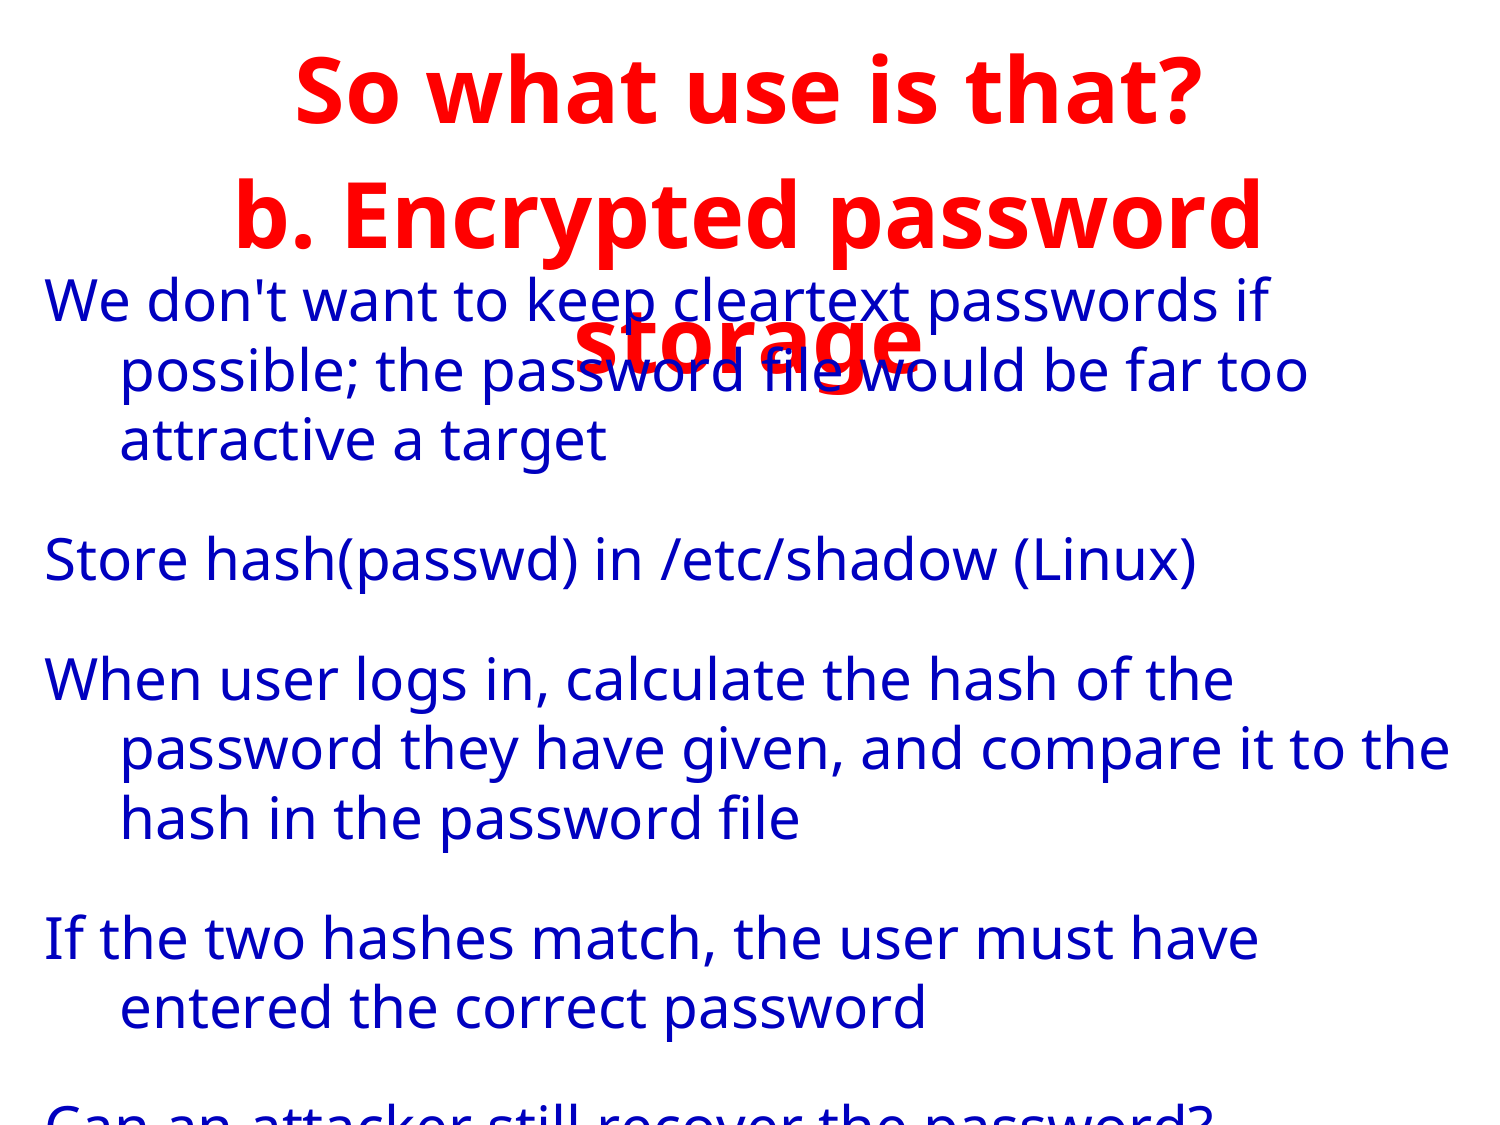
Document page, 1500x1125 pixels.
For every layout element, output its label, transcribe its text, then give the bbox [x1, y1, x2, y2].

list We don't want to keep cleartext passwords if possible; the password file would be far too attractive a target Store hash(passwd) in /etc/shadow (Linux) When user logs in, calculate the hash of the password they have given, and compare it to the hash in the password file If the two hashes match, the user must have entered the correct password Can an attacker still recover the password? [44, 265, 1457, 1125]
title So what use is that? b. Encrypted password storage [60, 25, 1439, 251]
